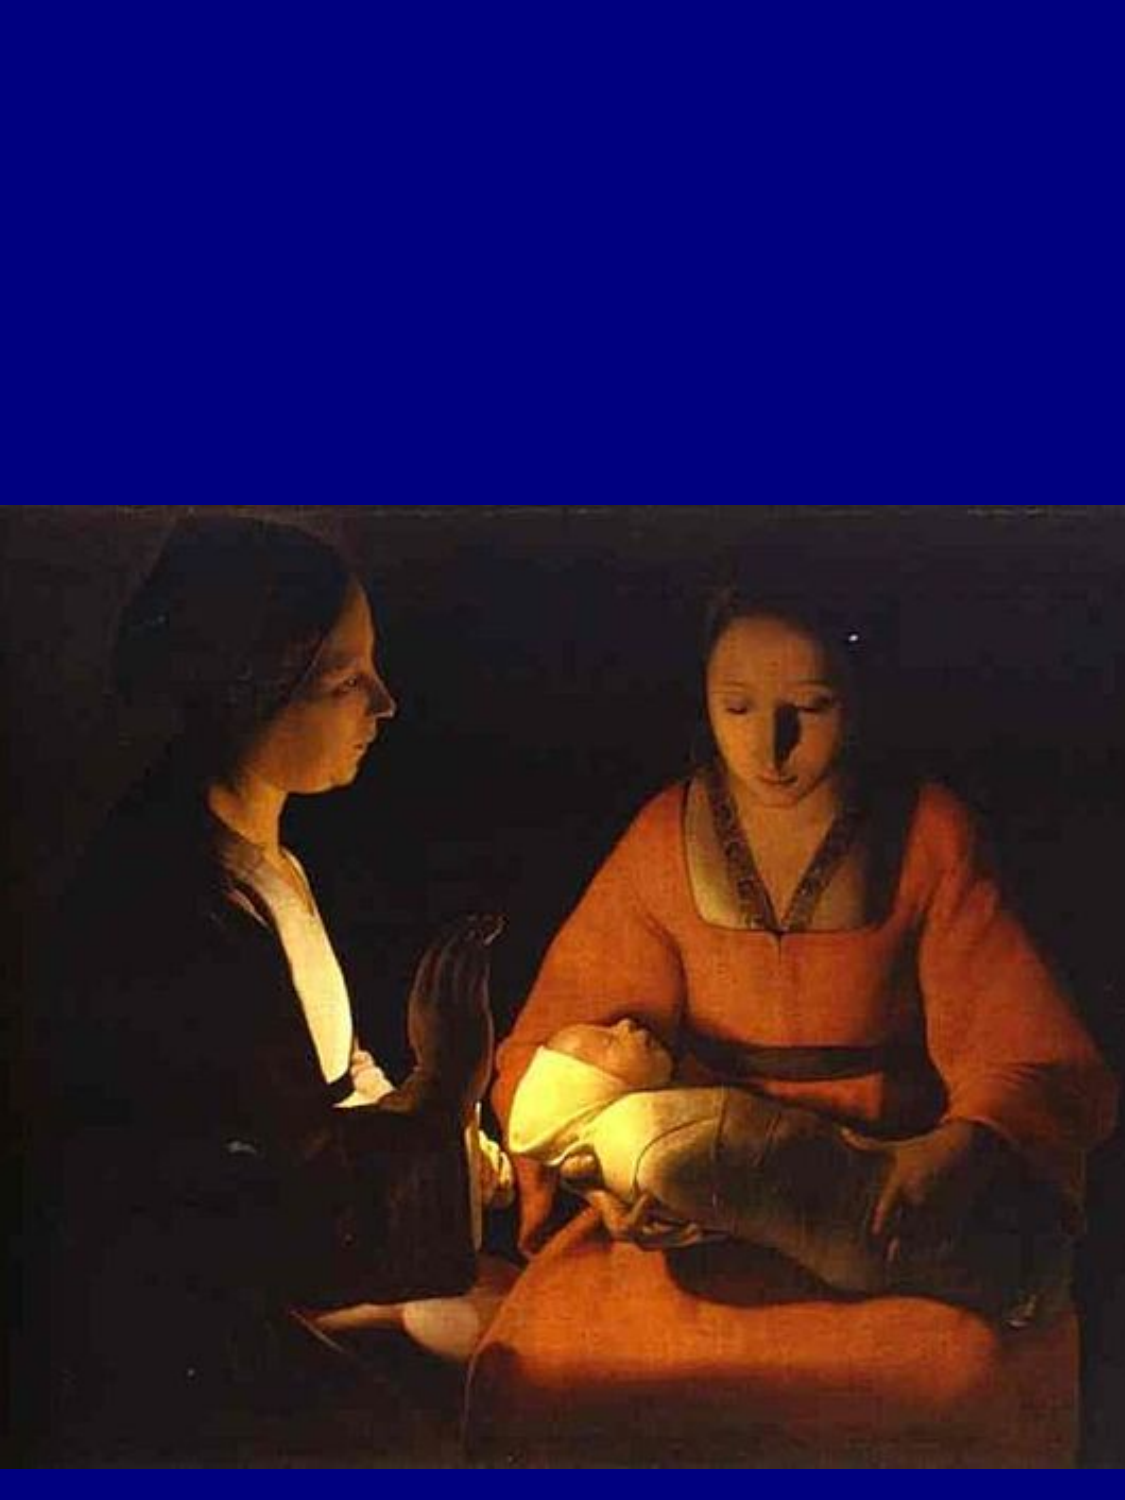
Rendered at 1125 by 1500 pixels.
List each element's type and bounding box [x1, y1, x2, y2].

chart [0, 505, 1125, 1471]
